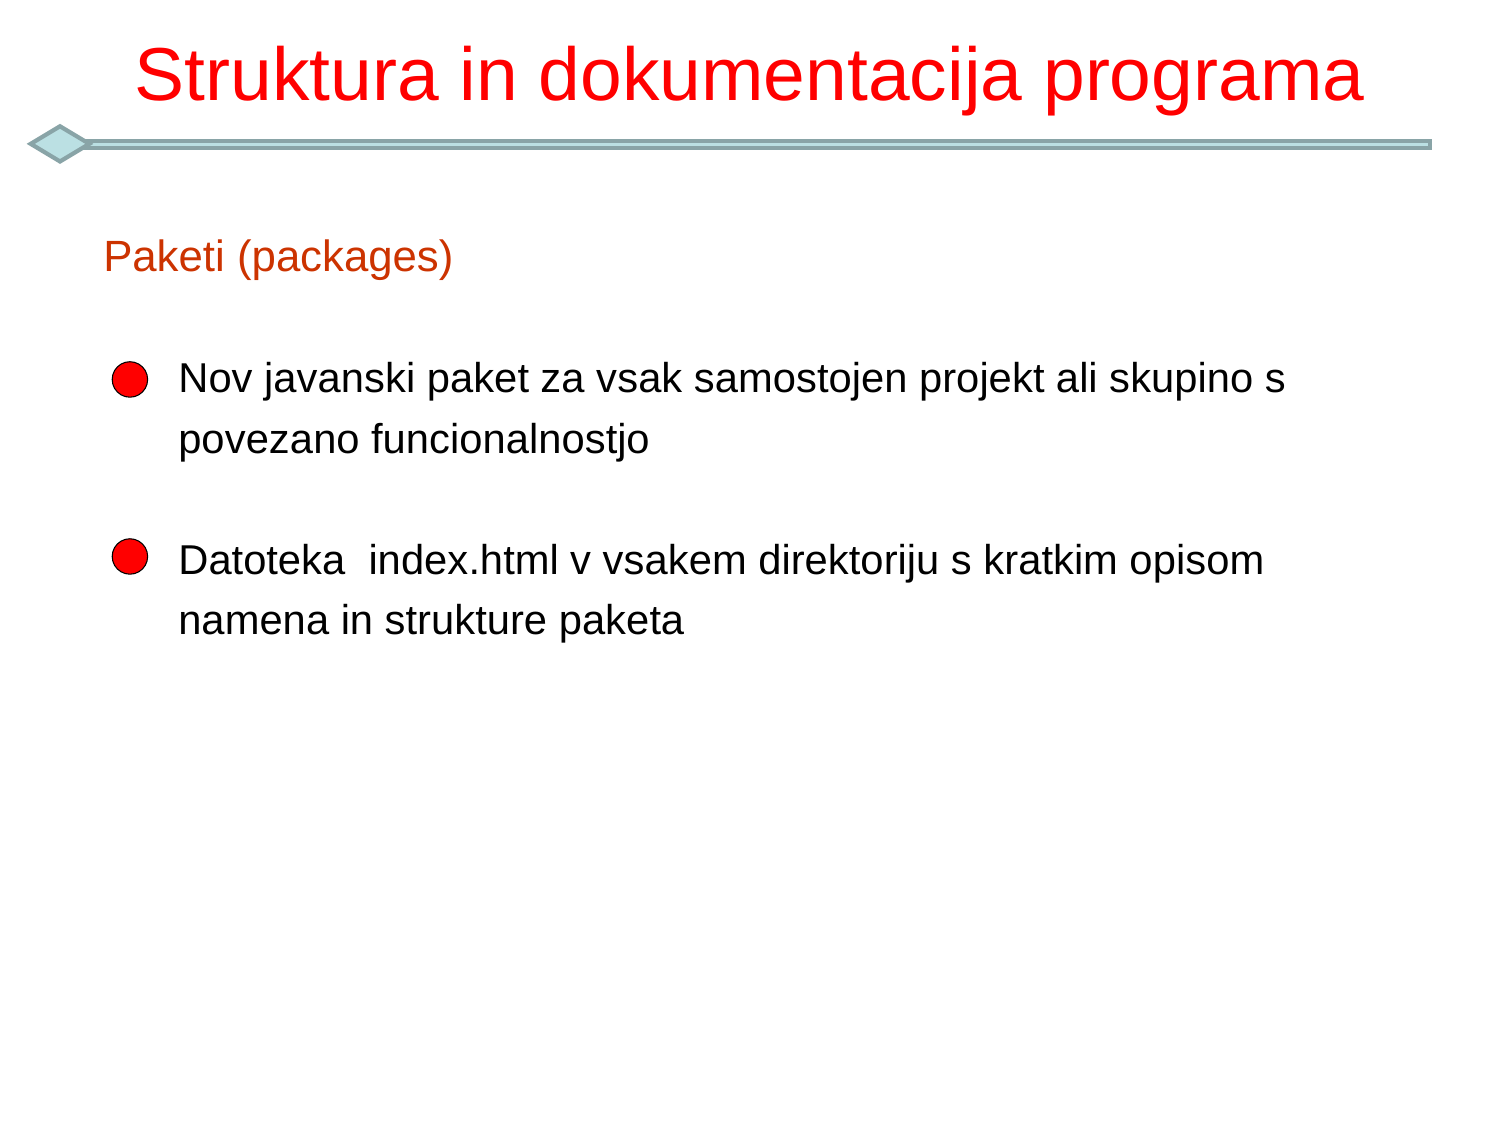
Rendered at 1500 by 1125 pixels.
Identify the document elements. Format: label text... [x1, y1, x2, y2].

title Struktura in dokumentacija programa [75, 0, 1426, 141]
text_box [112, 361, 148, 398]
text_box [112, 538, 148, 575]
list Paketi (packages) Nov javanski paket za vsak samostojen projekt ali skupino s povezano funcionalnostjo Datoteka index.html v vsakem direktoriju s kratkim opisom namena in strukture paketa [88, 219, 1464, 1021]
